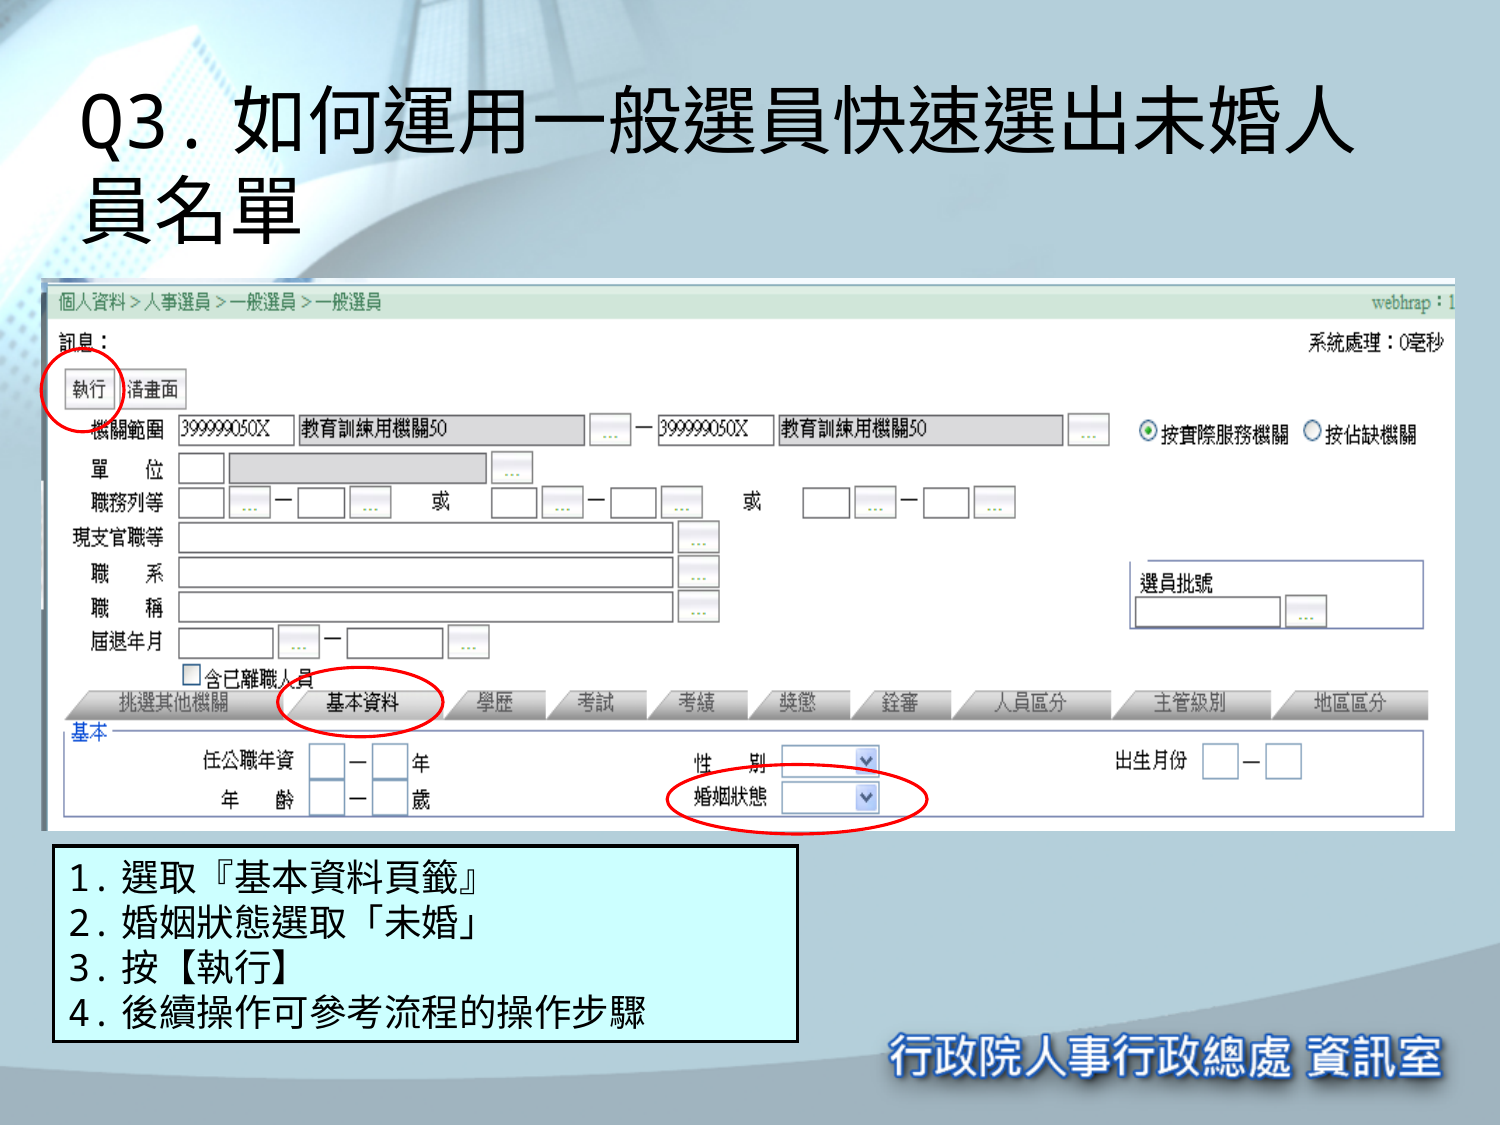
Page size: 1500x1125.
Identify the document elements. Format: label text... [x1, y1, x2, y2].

text_box Q3.如何運用一般選員快速選出未婚人員名單 [64, 66, 1400, 262]
text_box 1.選取『基本資料頁籤』 2.婚姻狀態選取「未婚」 3.按【執行】 4.後續操作可參考流程的操作步驟 [53, 846, 798, 1042]
picture [0, 0, 1500, 1125]
